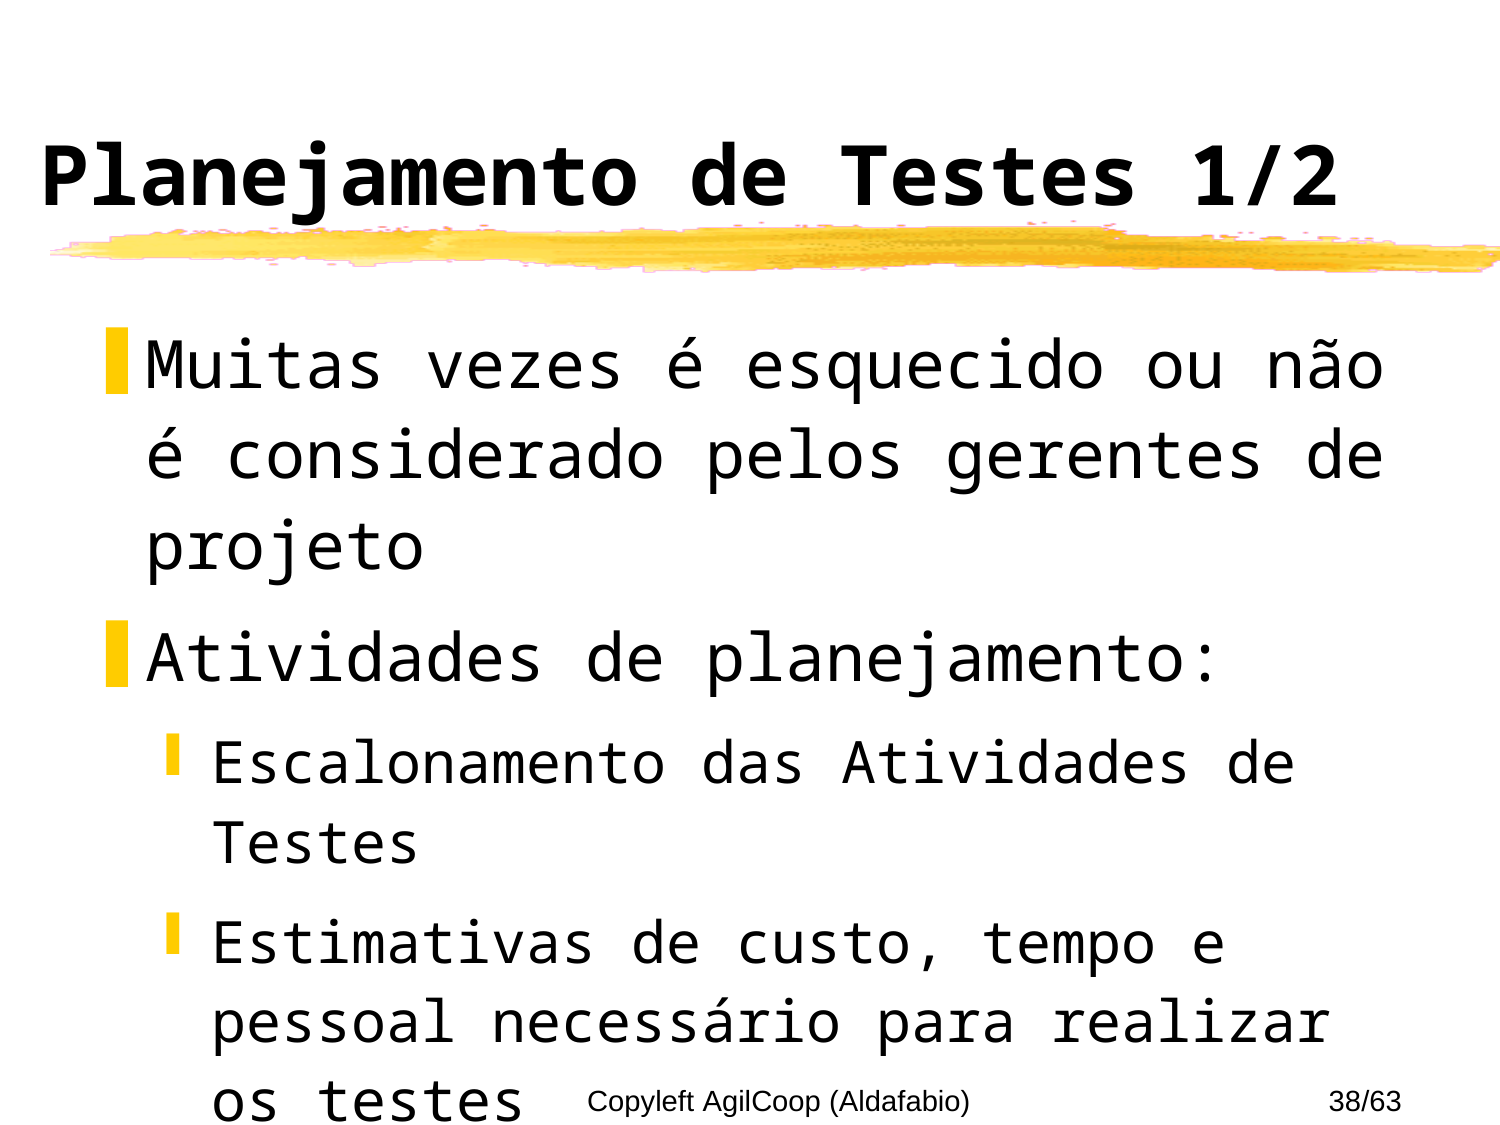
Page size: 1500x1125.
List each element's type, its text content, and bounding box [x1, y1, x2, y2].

title Planejamento de Testes 1/2 [24, 74, 1488, 238]
picture [50, 215, 1500, 284]
list Muitas vezes é esquecido ou não é considerado pelos gerentes de projeto Atividades de planejamento: Escalonamento das Atividades de Testes Estimativas de custo, tempo e pessoal necessário para realizar os testes Equipamento necessário [74, 309, 1417, 1032]
